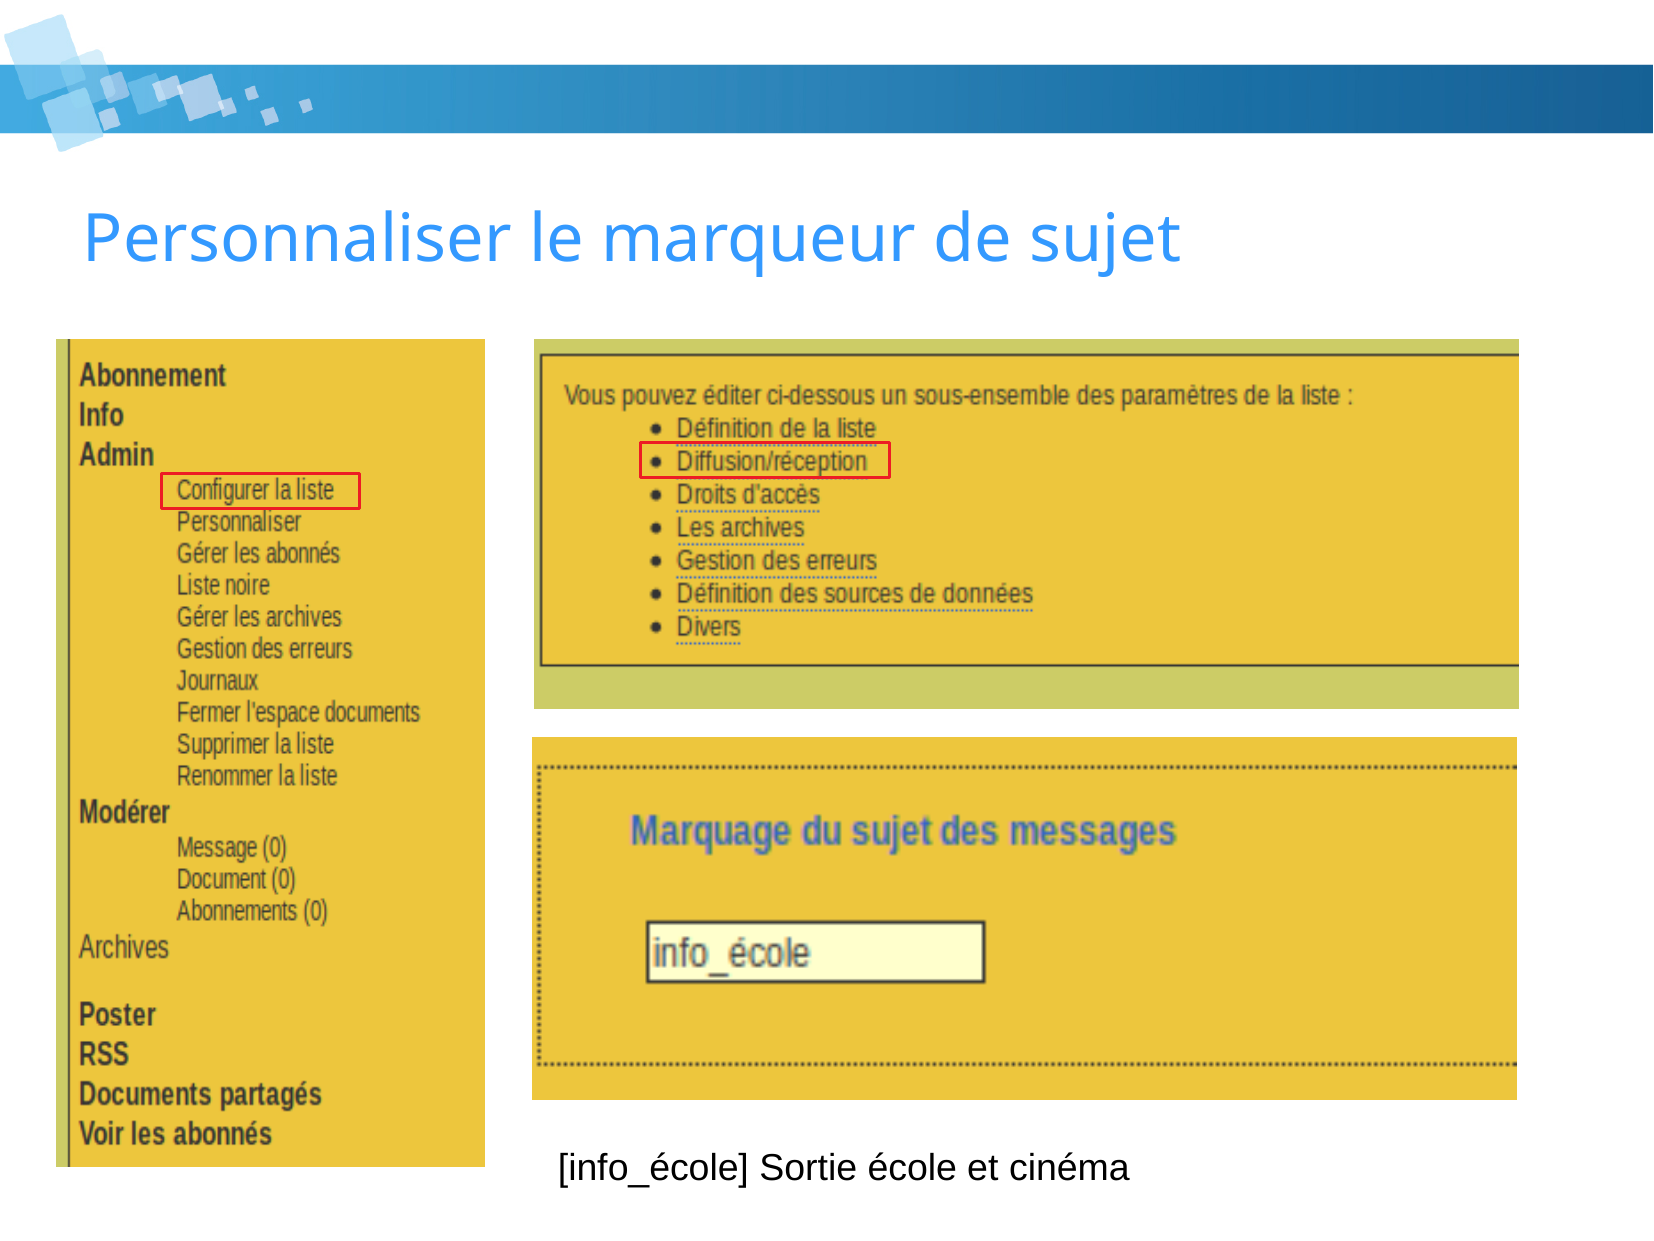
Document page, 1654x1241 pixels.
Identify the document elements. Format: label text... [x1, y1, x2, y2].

text_box [info_école] Sortie école et cinéma [543, 1139, 1145, 1197]
title Personnaliser le marqueur de sujet [82, 132, 1571, 340]
picture [0, 0, 1653, 1238]
